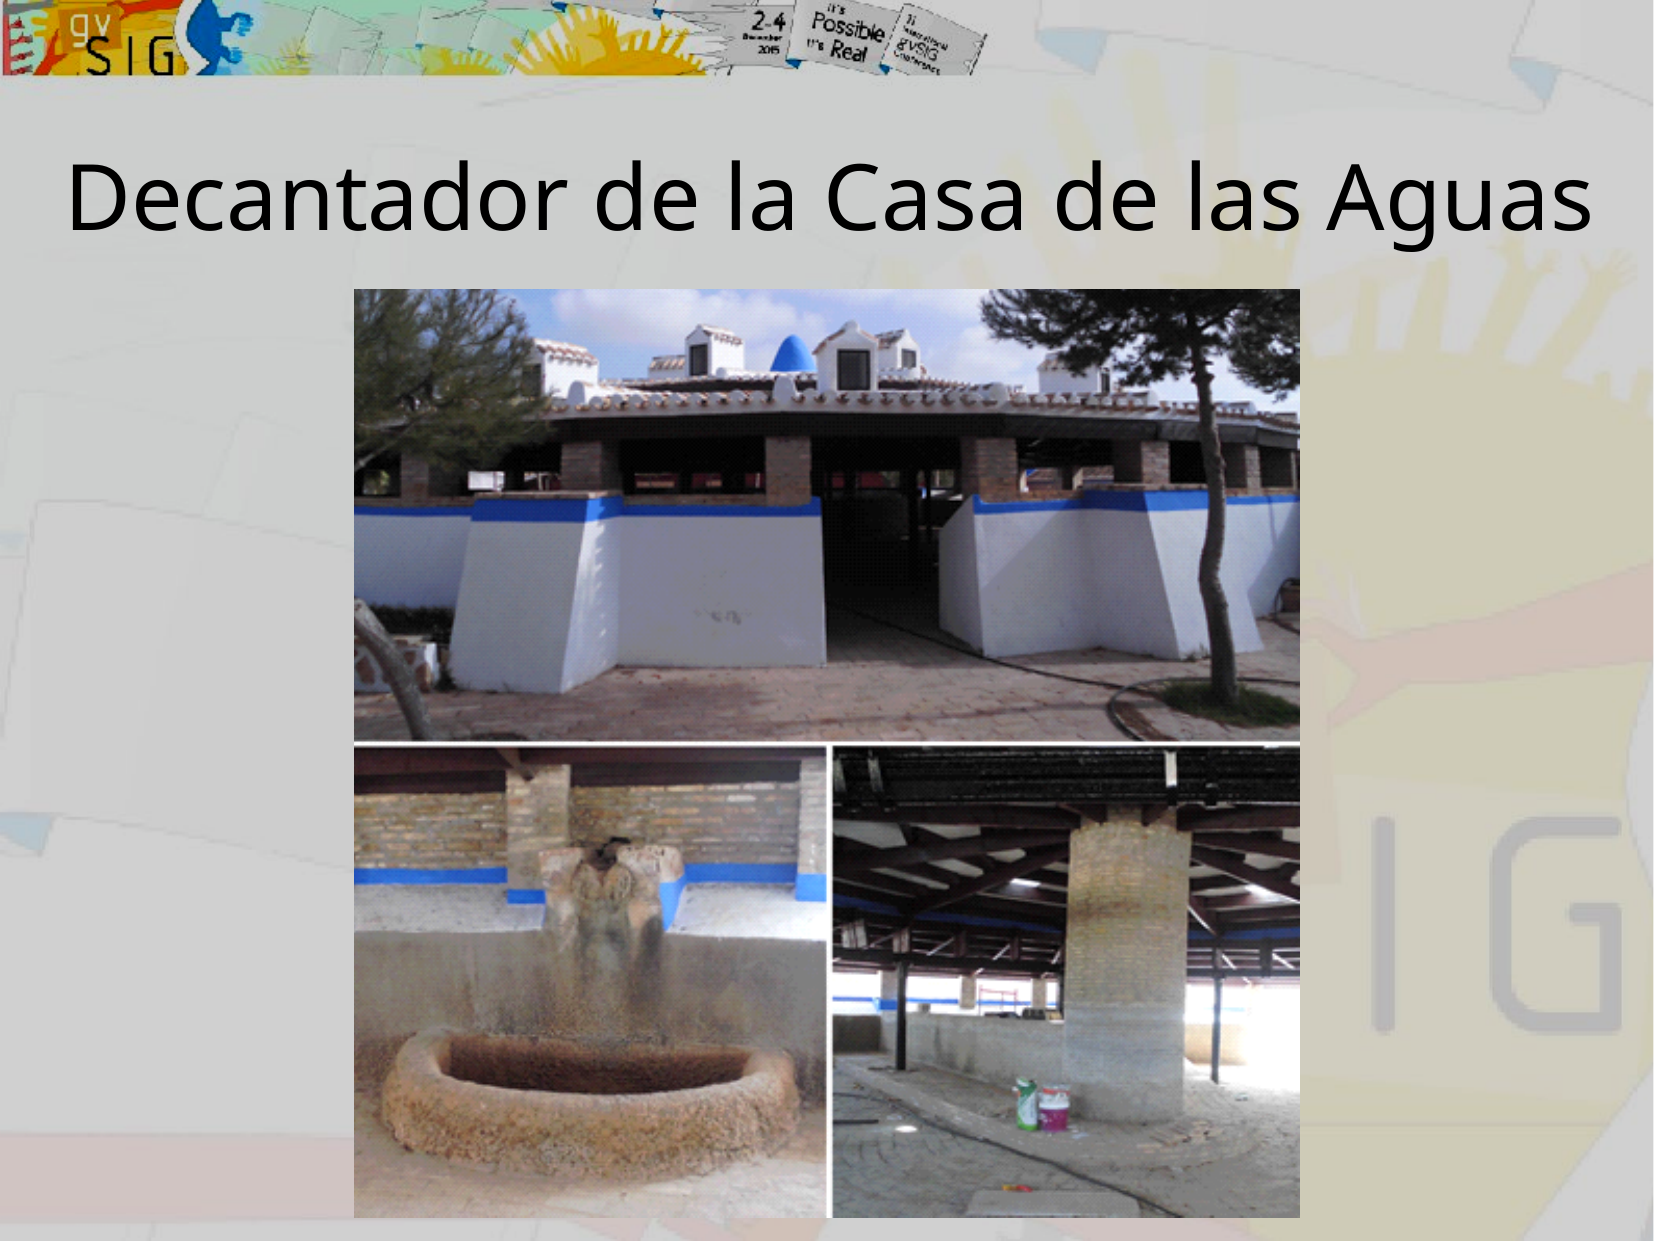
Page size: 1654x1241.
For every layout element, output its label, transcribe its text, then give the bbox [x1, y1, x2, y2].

picture [0, 0, 1654, 1241]
title Decantador de la Casa de las Aguas [47, 53, 1613, 337]
